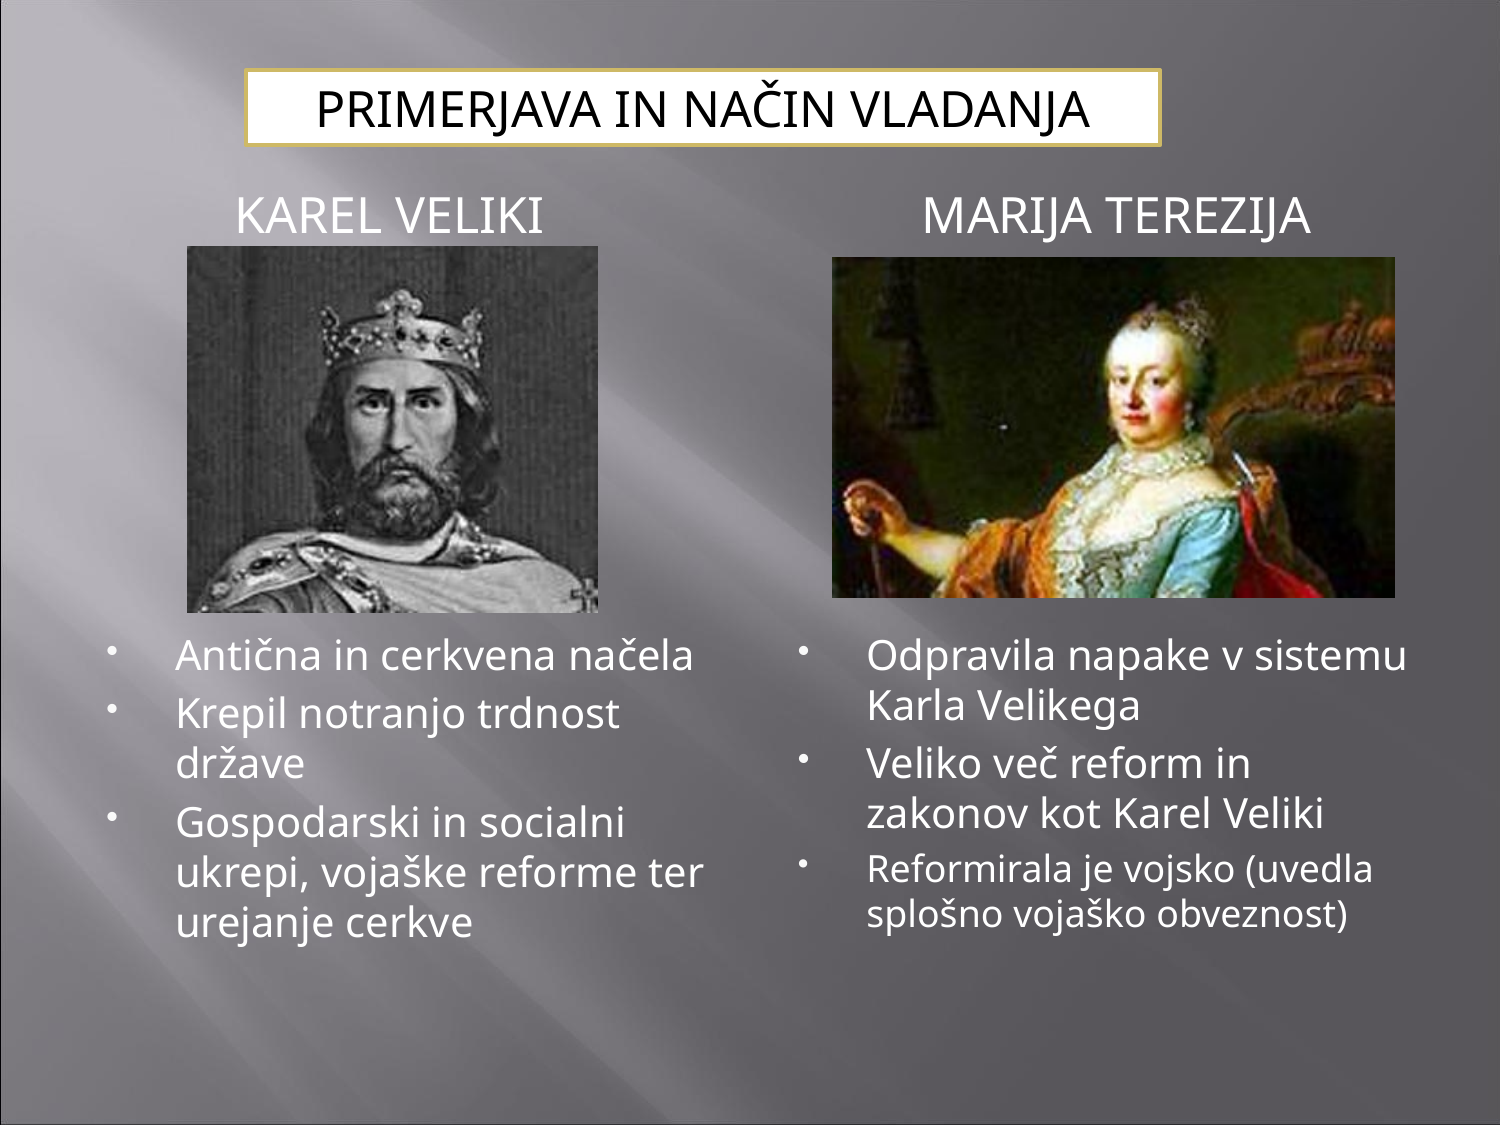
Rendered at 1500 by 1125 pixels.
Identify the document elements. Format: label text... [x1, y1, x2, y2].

list MARIJA TEREZIJA [785, 152, 1449, 276]
list KAREL VELIKI [58, 152, 722, 276]
text_box PRIMERJAVA IN NAČIN VLADANJA [246, 70, 1161, 146]
list Antična in cerkvena načela Krepil notranjo trdnost države Gospodarski in socialni ukrepi, vojaške reforme ter urejanje cerkve [70, 621, 734, 1007]
list Odpravila napake v sistemu Karla Velikega Veliko več reform in zakonov kot Karel Veliki Reformirala je vojsko (uvedla splošno vojaško obveznost) [761, 621, 1430, 996]
picture [0, 0, 1500, 1125]
